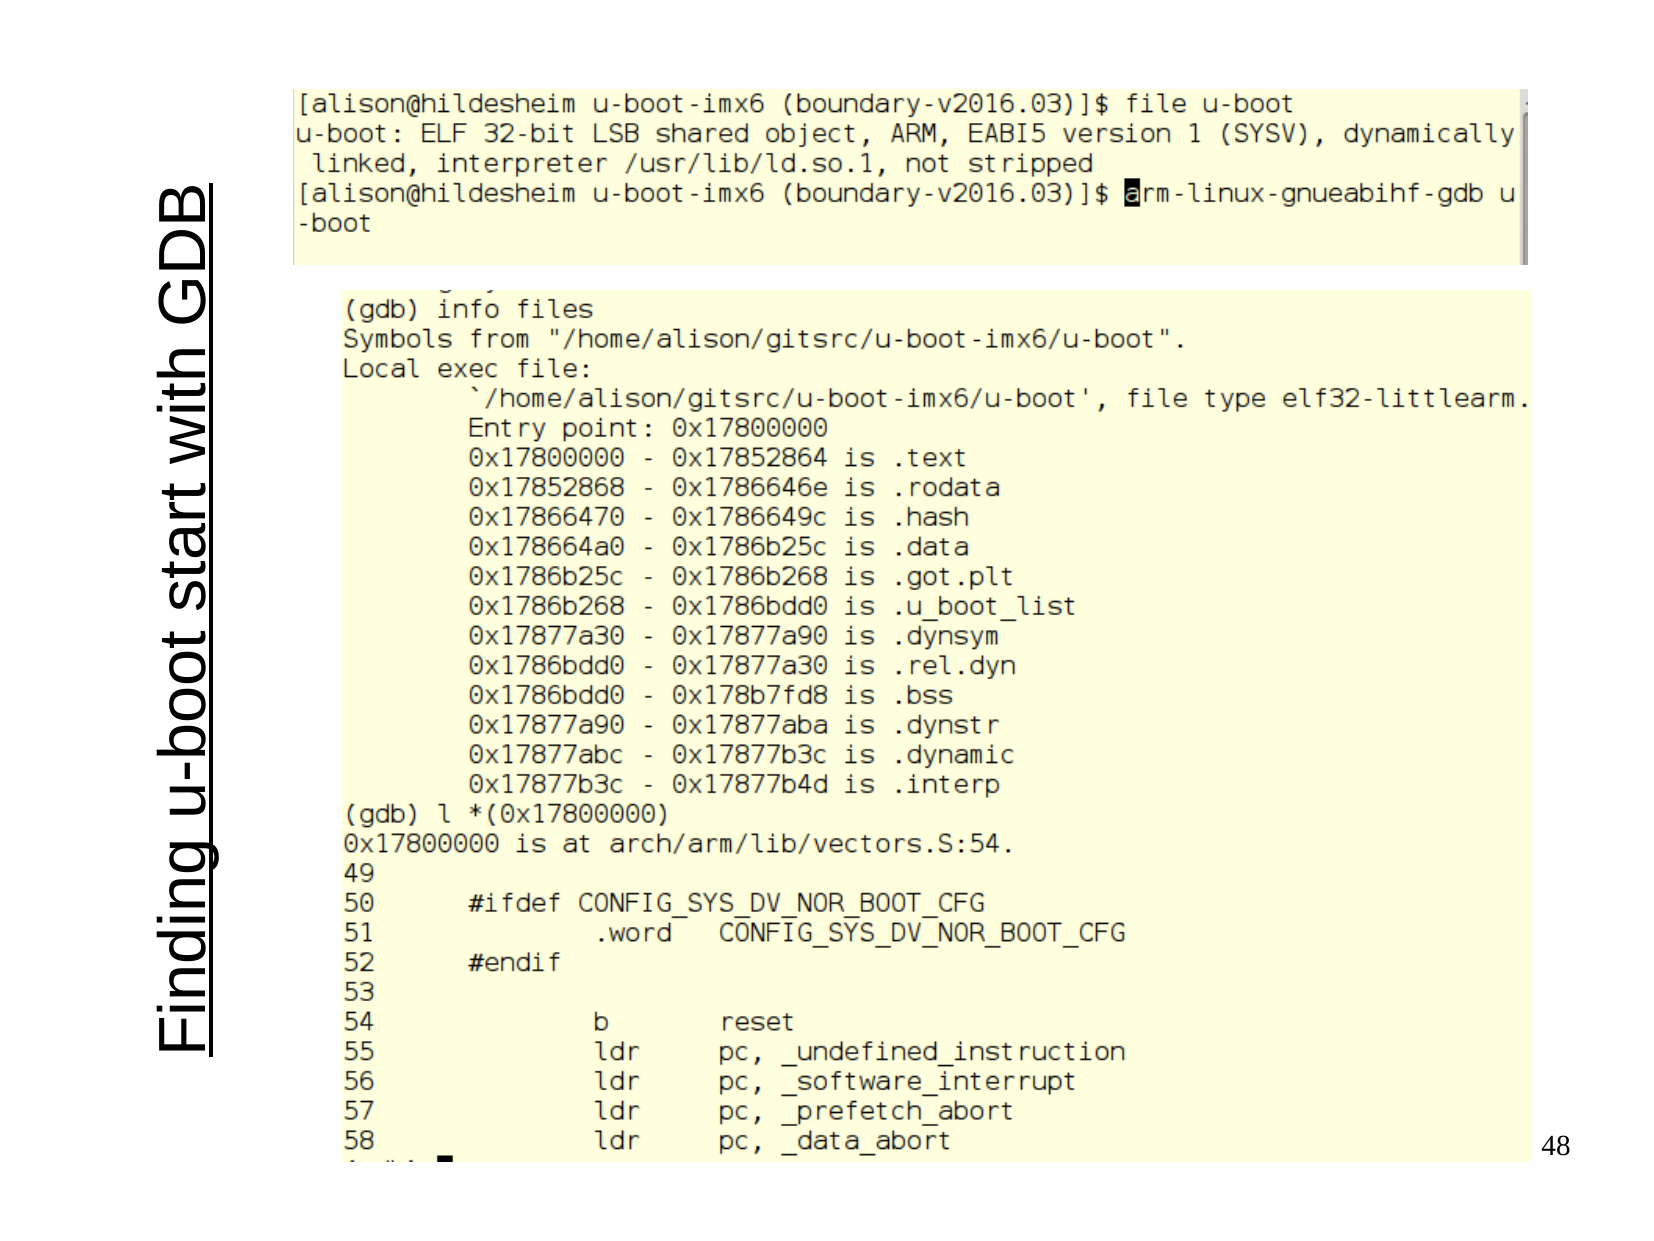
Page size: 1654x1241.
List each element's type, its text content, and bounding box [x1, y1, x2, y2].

picture [342, 290, 1531, 1162]
title Finding u-boot start with GDB [109, 181, 256, 1058]
picture [293, 89, 1528, 265]
